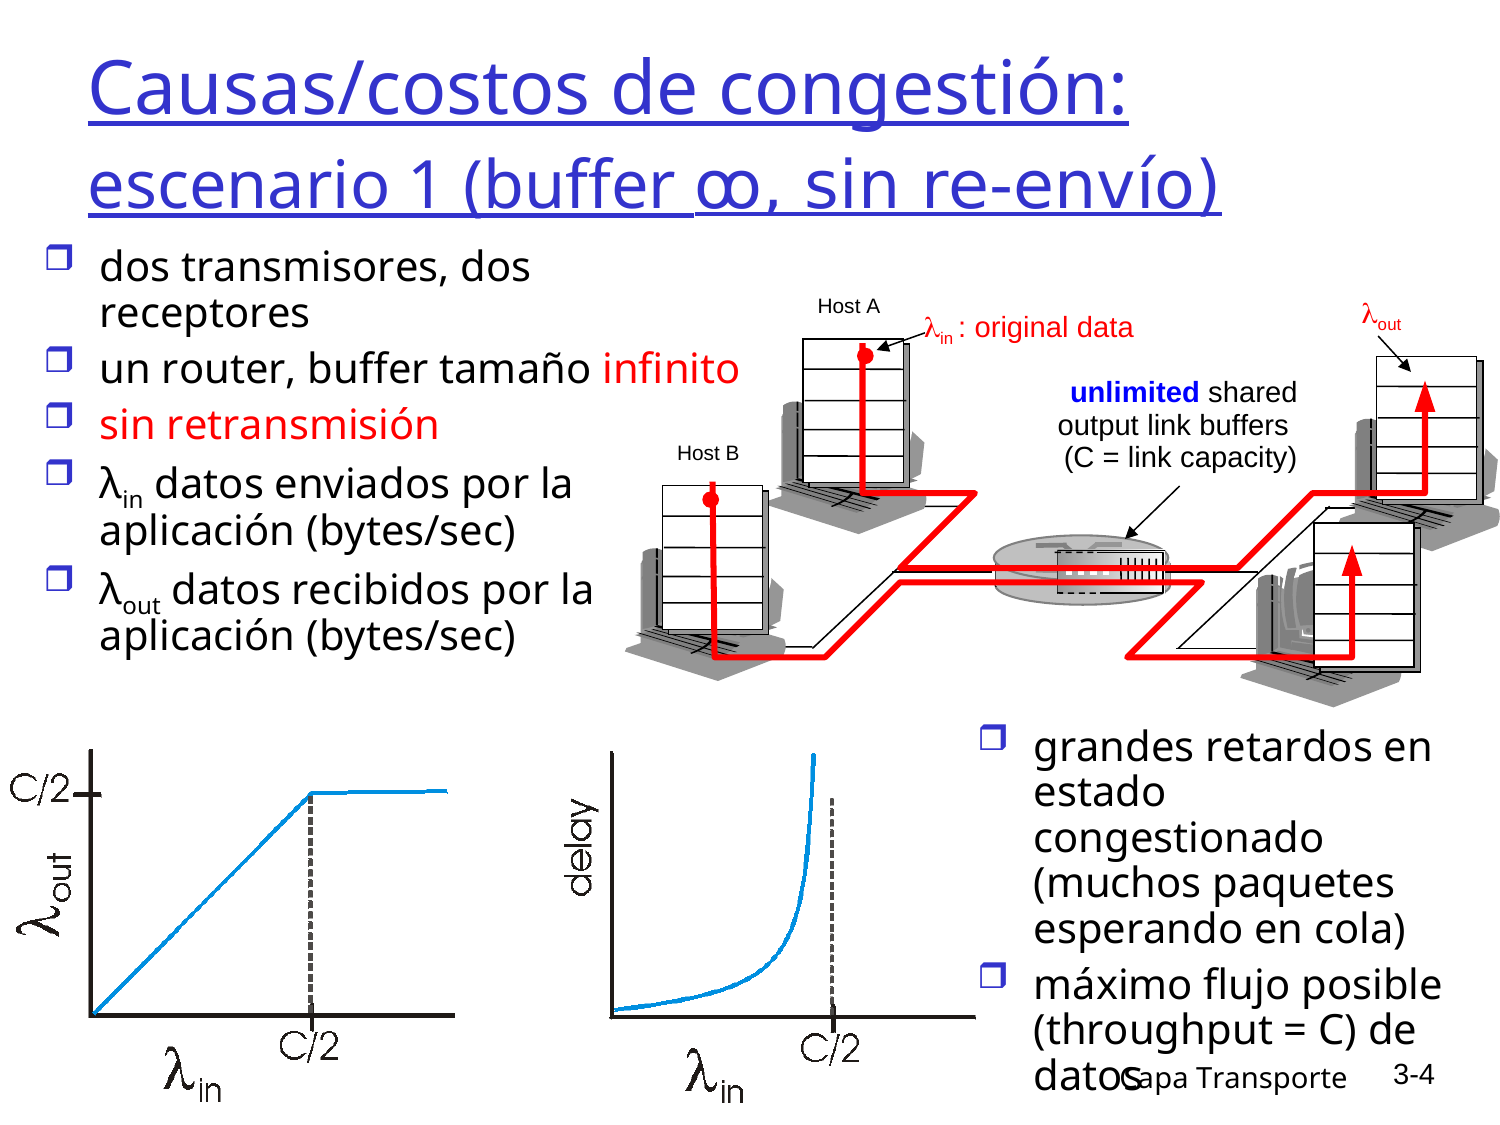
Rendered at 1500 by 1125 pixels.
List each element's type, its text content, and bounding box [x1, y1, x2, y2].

text_box [1256, 555, 1349, 654]
picture [9, 749, 976, 1103]
text_box [624, 517, 770, 682]
text_box [1240, 356, 1500, 708]
text_box [803, 338, 925, 490]
text_box [662, 485, 709, 515]
list grandes retardos en estado congestionado (muchos paquetes esperando en cola) máximo flujo posible (throughput = C) de datos [962, 716, 1472, 1063]
title Causas/costos de congestión: escenario 1 (buffer ꝏ, sin re-envío) [87, 45, 1400, 218]
text_box [995, 586, 1162, 605]
list dos transmisores, dos receptores un router, buffer tamaño infinito sin retransmisión λin datos enviados por la aplicación (bytes/sec) λout datos recibidos por la aplicación (bytes/sec) [28, 237, 767, 749]
text_box [1164, 572, 1171, 579]
text_box in : original data [909, 303, 1163, 364]
text_box [1354, 388, 1422, 490]
text_box [716, 370, 927, 654]
text_box unlimited shared output link buffers (C = link capacity) [1012, 367, 1313, 488]
text_box [993, 535, 1171, 565]
text_box out [1346, 289, 1426, 350]
text_box Host B [662, 434, 767, 475]
text_box Host A [802, 287, 907, 328]
text_box [995, 572, 1120, 579]
text_box [1164, 586, 1170, 594]
